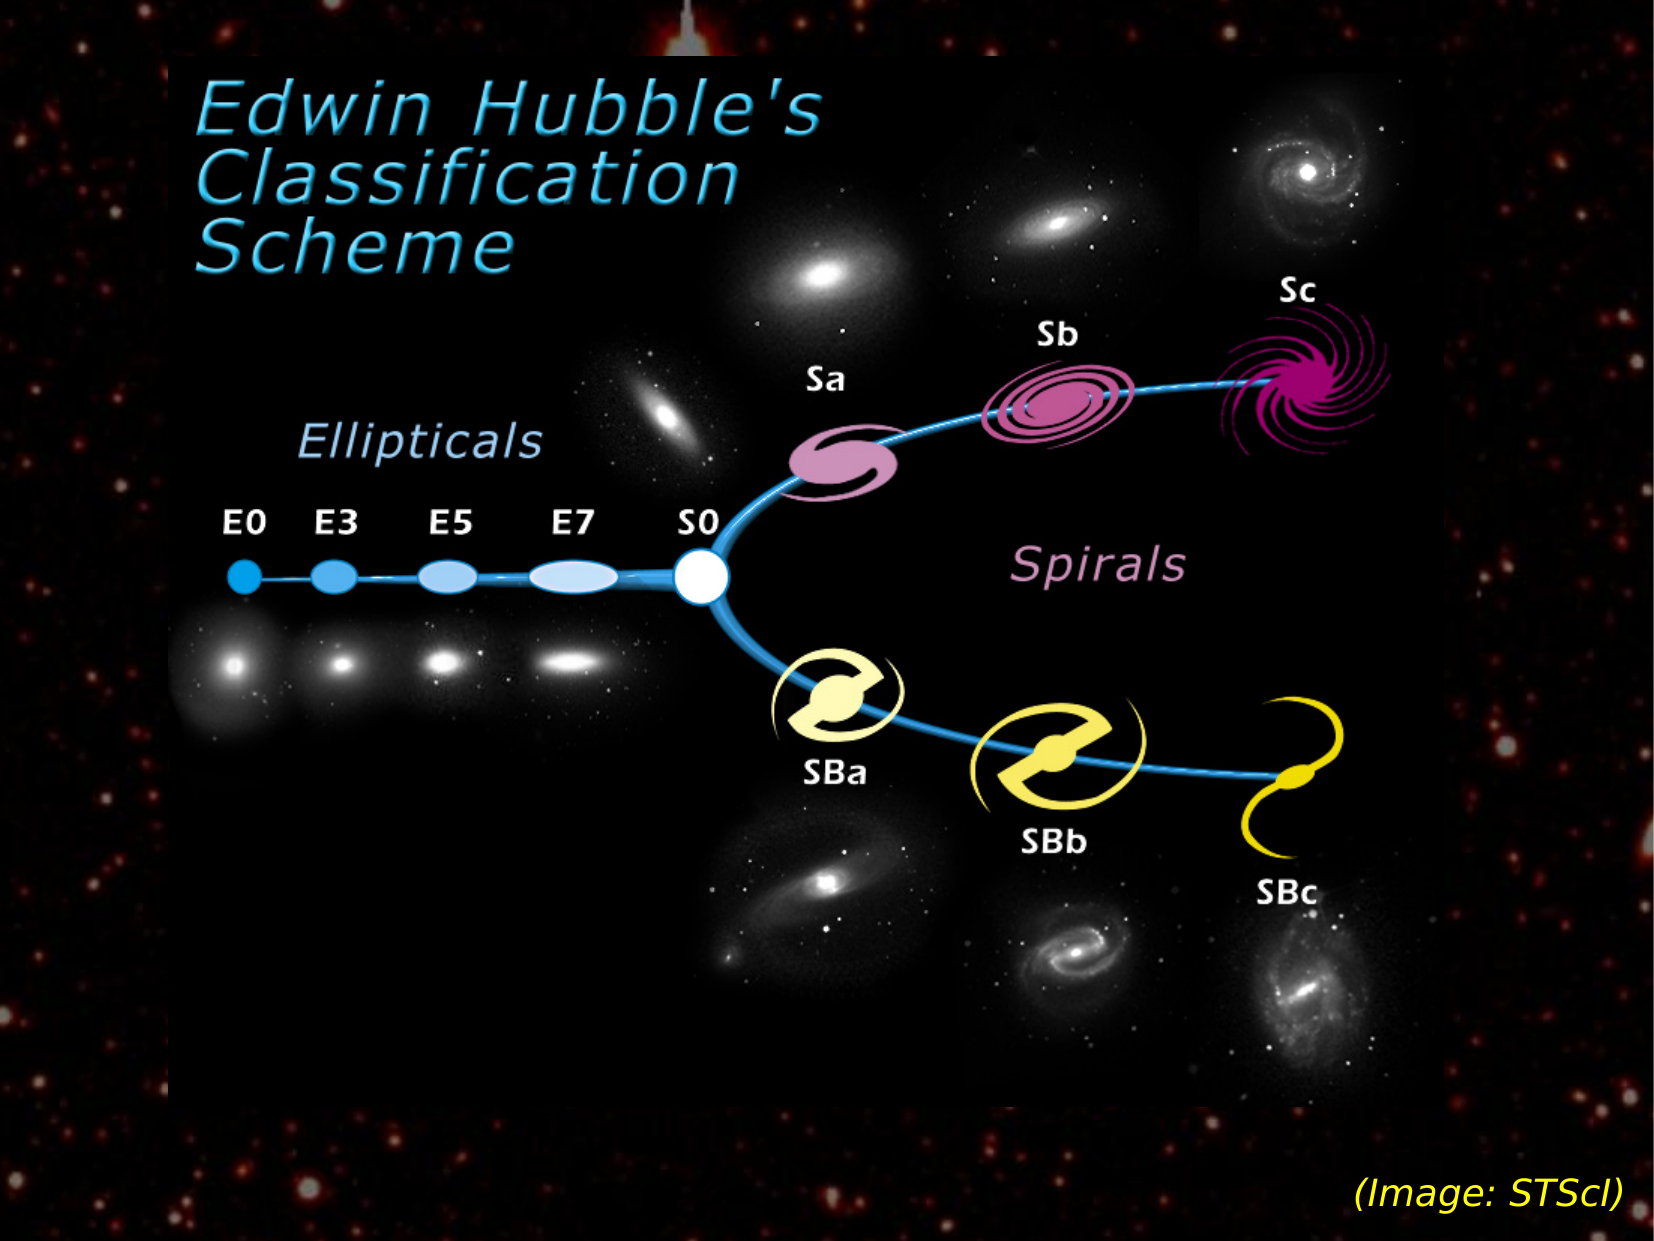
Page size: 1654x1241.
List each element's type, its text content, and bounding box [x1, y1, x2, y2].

picture [0, 0, 1654, 1241]
text_box (Image: STScI) [1350, 1169, 1630, 1219]
